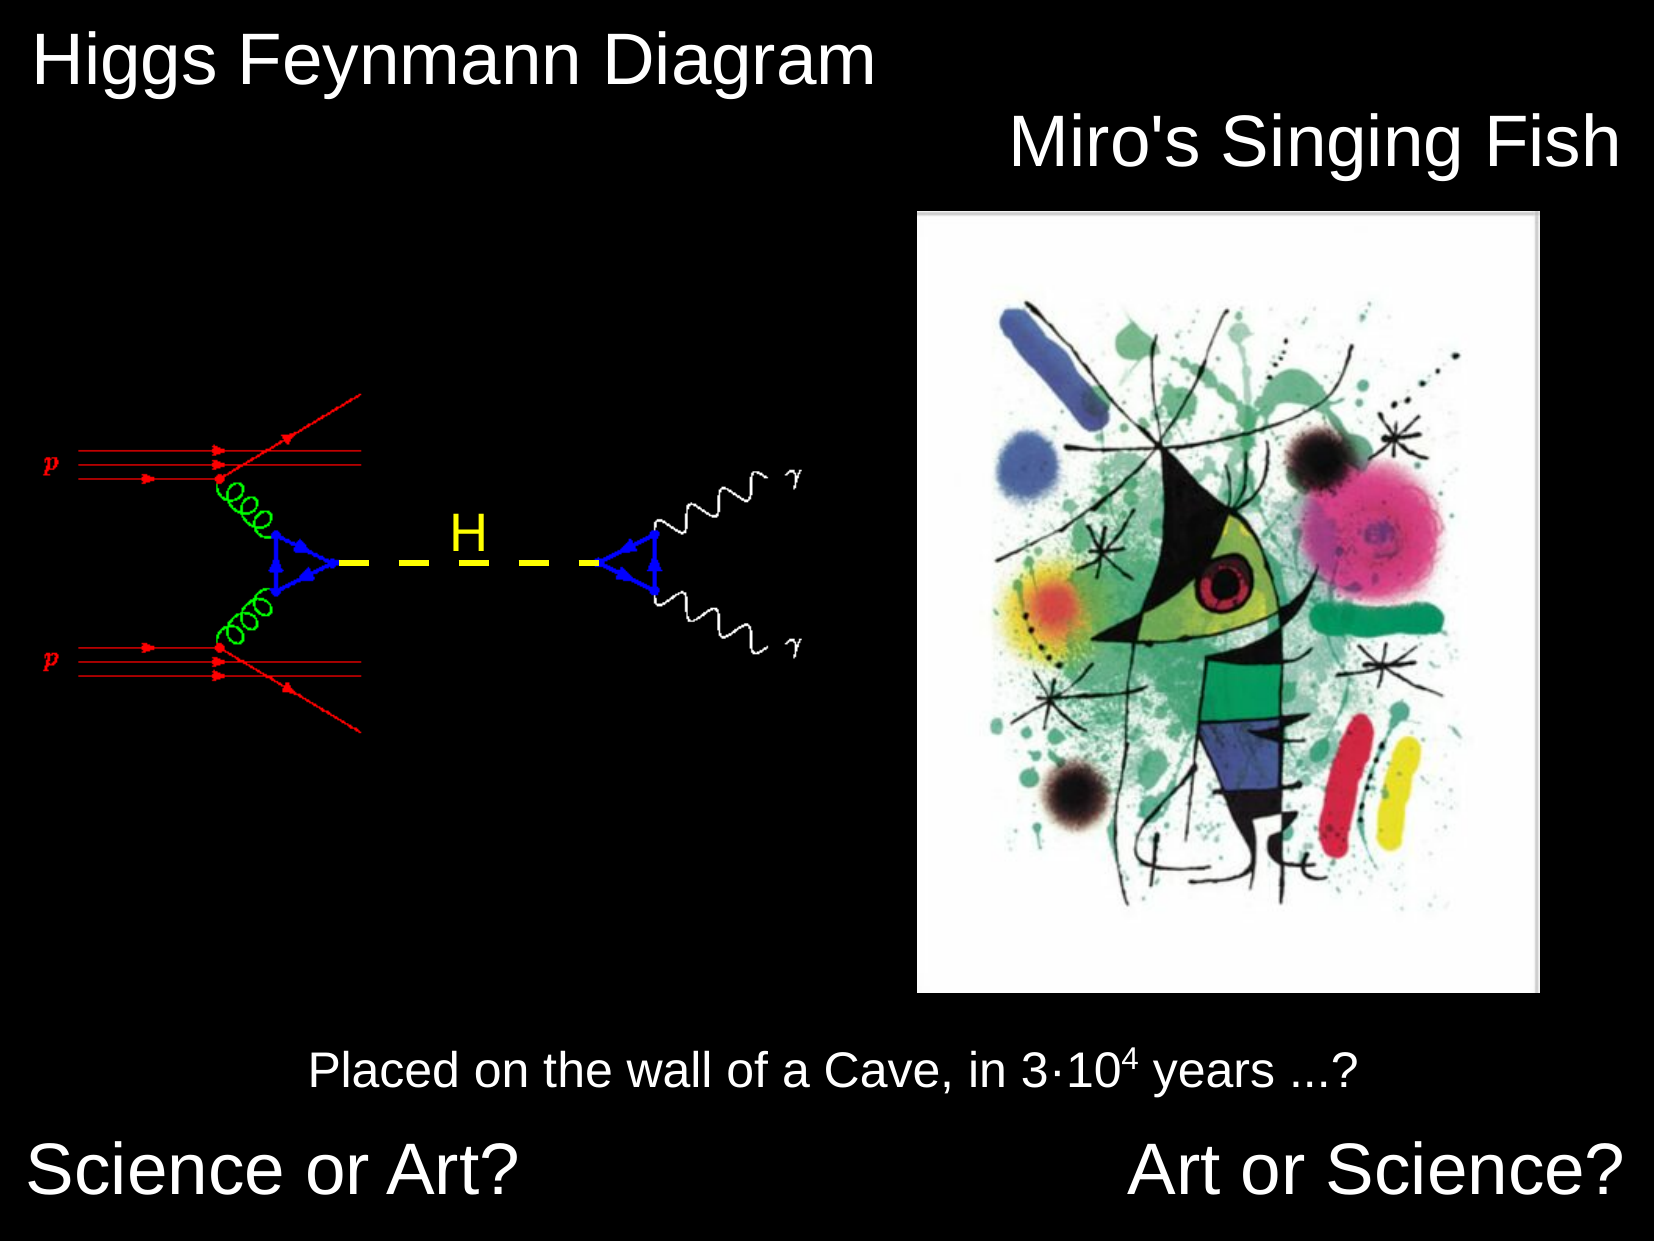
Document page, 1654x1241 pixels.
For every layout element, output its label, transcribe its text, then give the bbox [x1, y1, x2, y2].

picture [25, 387, 847, 760]
text_box Higgs Feynmann Diagram Miro's Singing Fish [16, 11, 1638, 189]
text_box Placed on the wall of a Cave, in 3·104 years ...? [292, 1030, 1372, 1107]
text_box Science or Art? [10, 1121, 1641, 1218]
picture [917, 211, 1540, 993]
